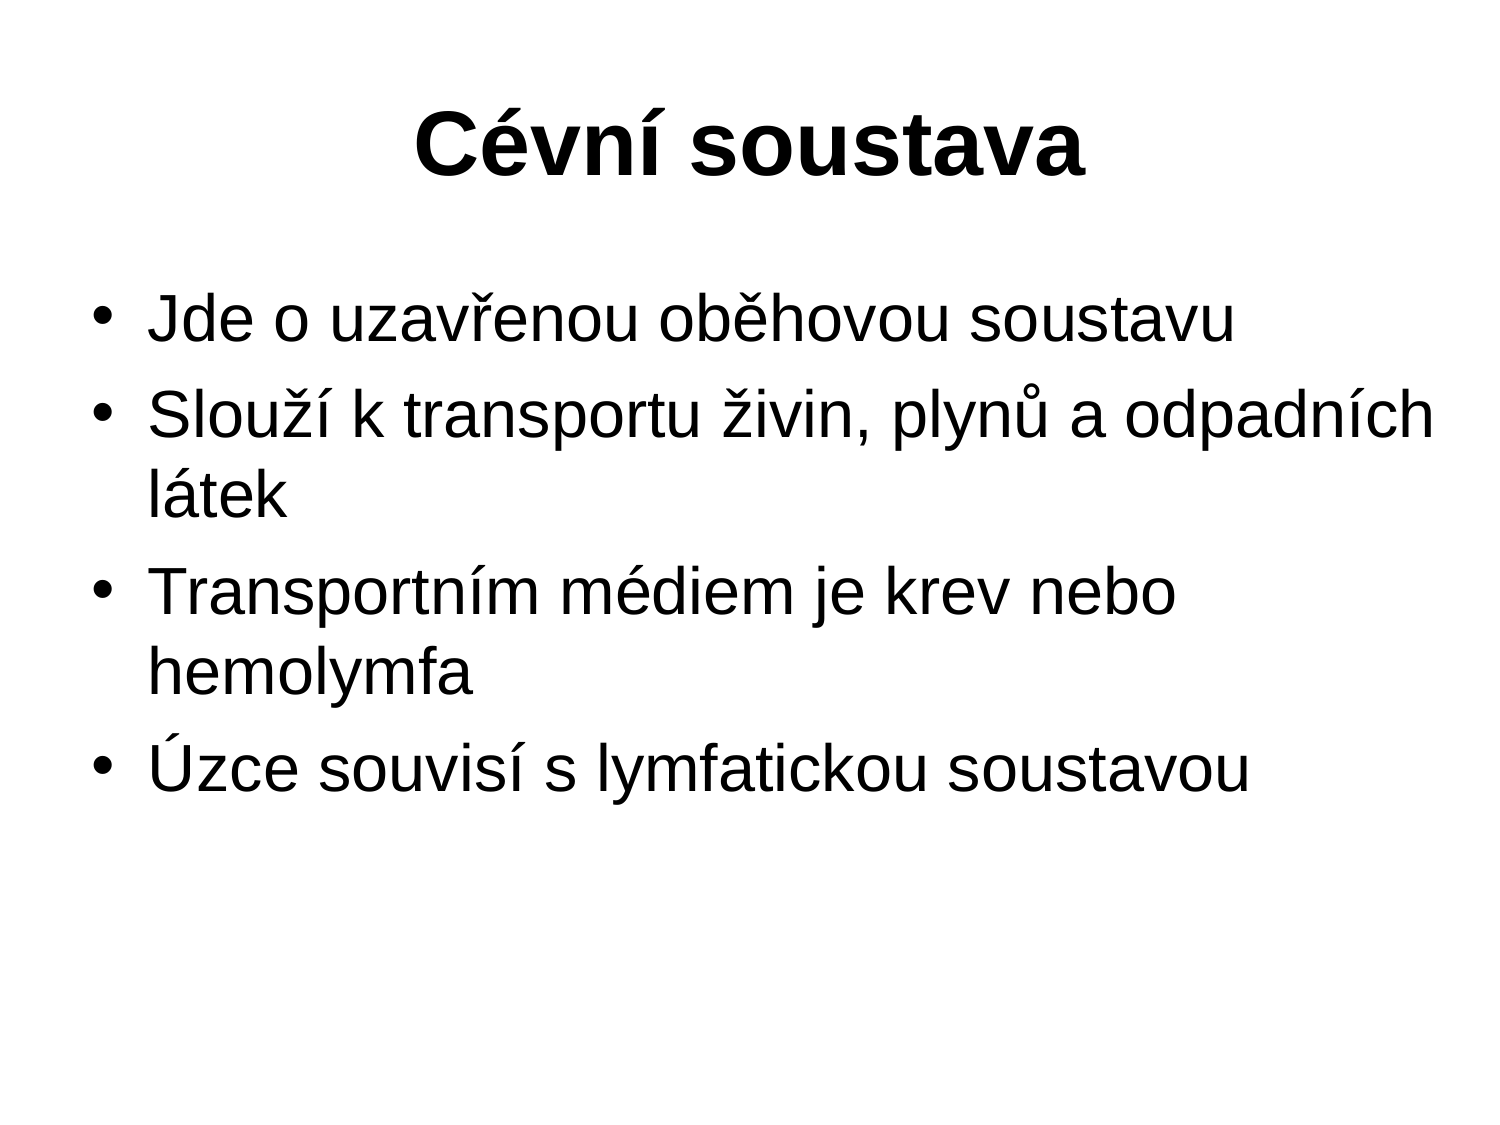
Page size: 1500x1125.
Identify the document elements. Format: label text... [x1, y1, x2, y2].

title Cévní soustava [75, 45, 1426, 233]
list Jde o uzavřenou oběhovou soustavu Slouží k transportu živin, plynů a odpadních látek Transportním médiem je krev nebo hemolymfa Úzce souvisí s lymfatickou soustavou [76, 267, 1454, 1010]
